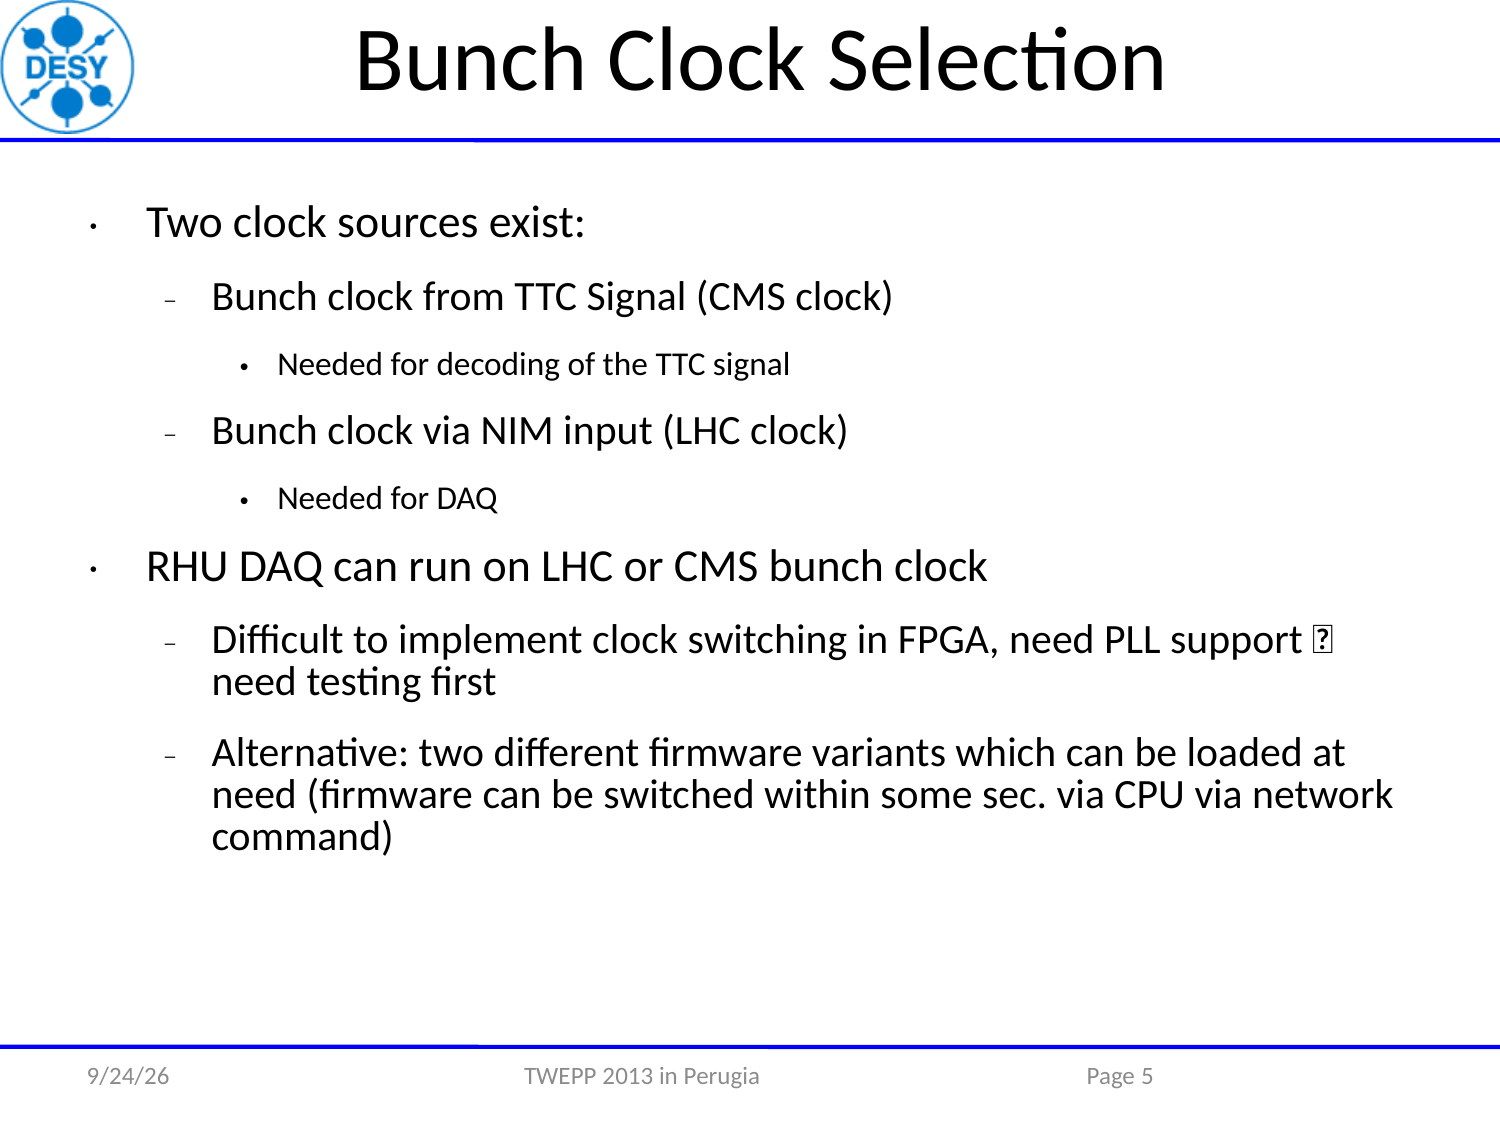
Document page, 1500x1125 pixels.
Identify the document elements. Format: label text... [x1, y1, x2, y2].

list Two clock sources exist: Bunch clock from TTC Signal (CMS clock) Needed for decoding of the TTC signal Bunch clock via NIM input (LHC clock) Needed for DAQ RHU DAQ can run on LHC or CMS bunch clock Difficult to implement clock switching in FPGA, need PLL support  need testing first Alternative: two different firmware variants which can be loaded at need (firmware can be switched within some sec. via CPU via network command) [75, 196, 1425, 1005]
title Bunch Clock Selection [147, 21, 1376, 114]
picture [0, 0, 136, 134]
